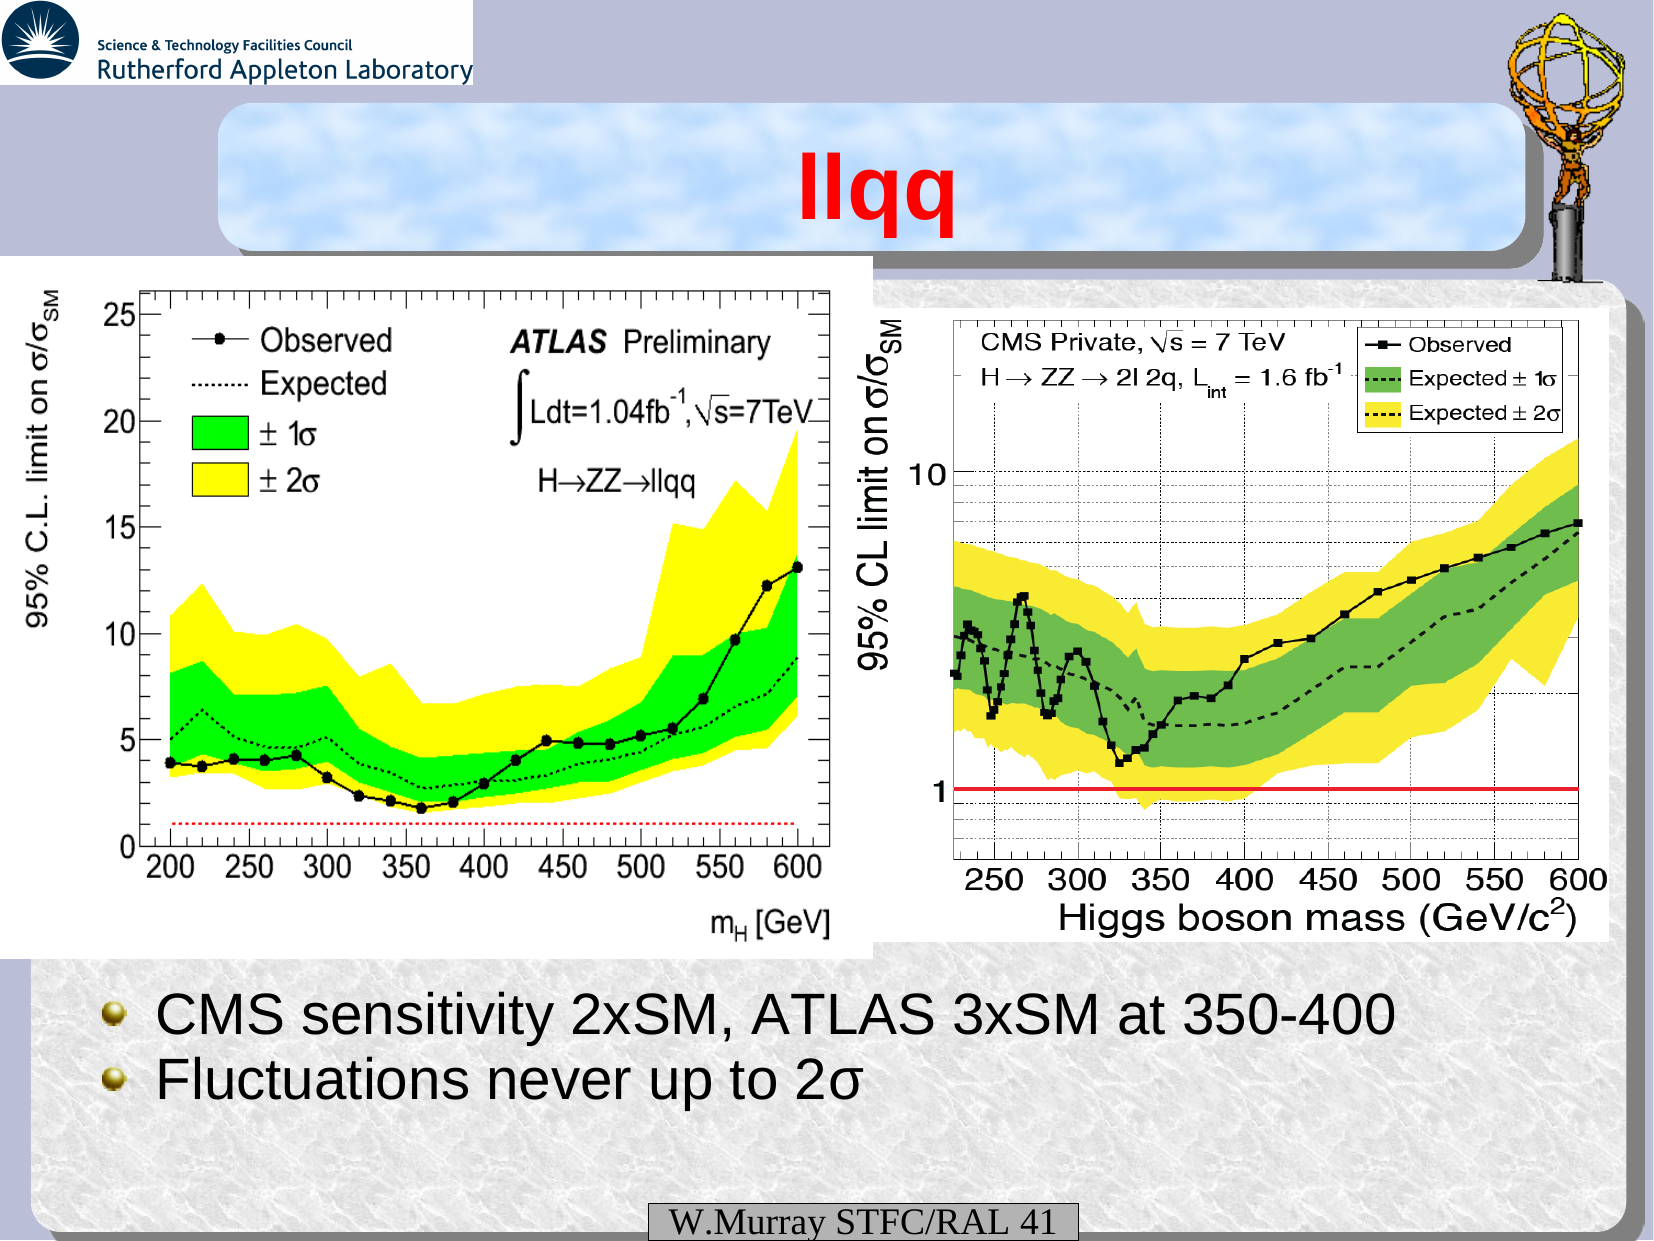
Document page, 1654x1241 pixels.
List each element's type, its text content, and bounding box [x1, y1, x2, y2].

picture [0, 0, 473, 85]
picture [0, 0, 1654, 1232]
list CMS sensitivity 2xSM, ATLAS 3xSM at 350-400 Fluctuations never up to 2σ [84, 981, 1619, 1191]
title llqq [244, 112, 1512, 263]
